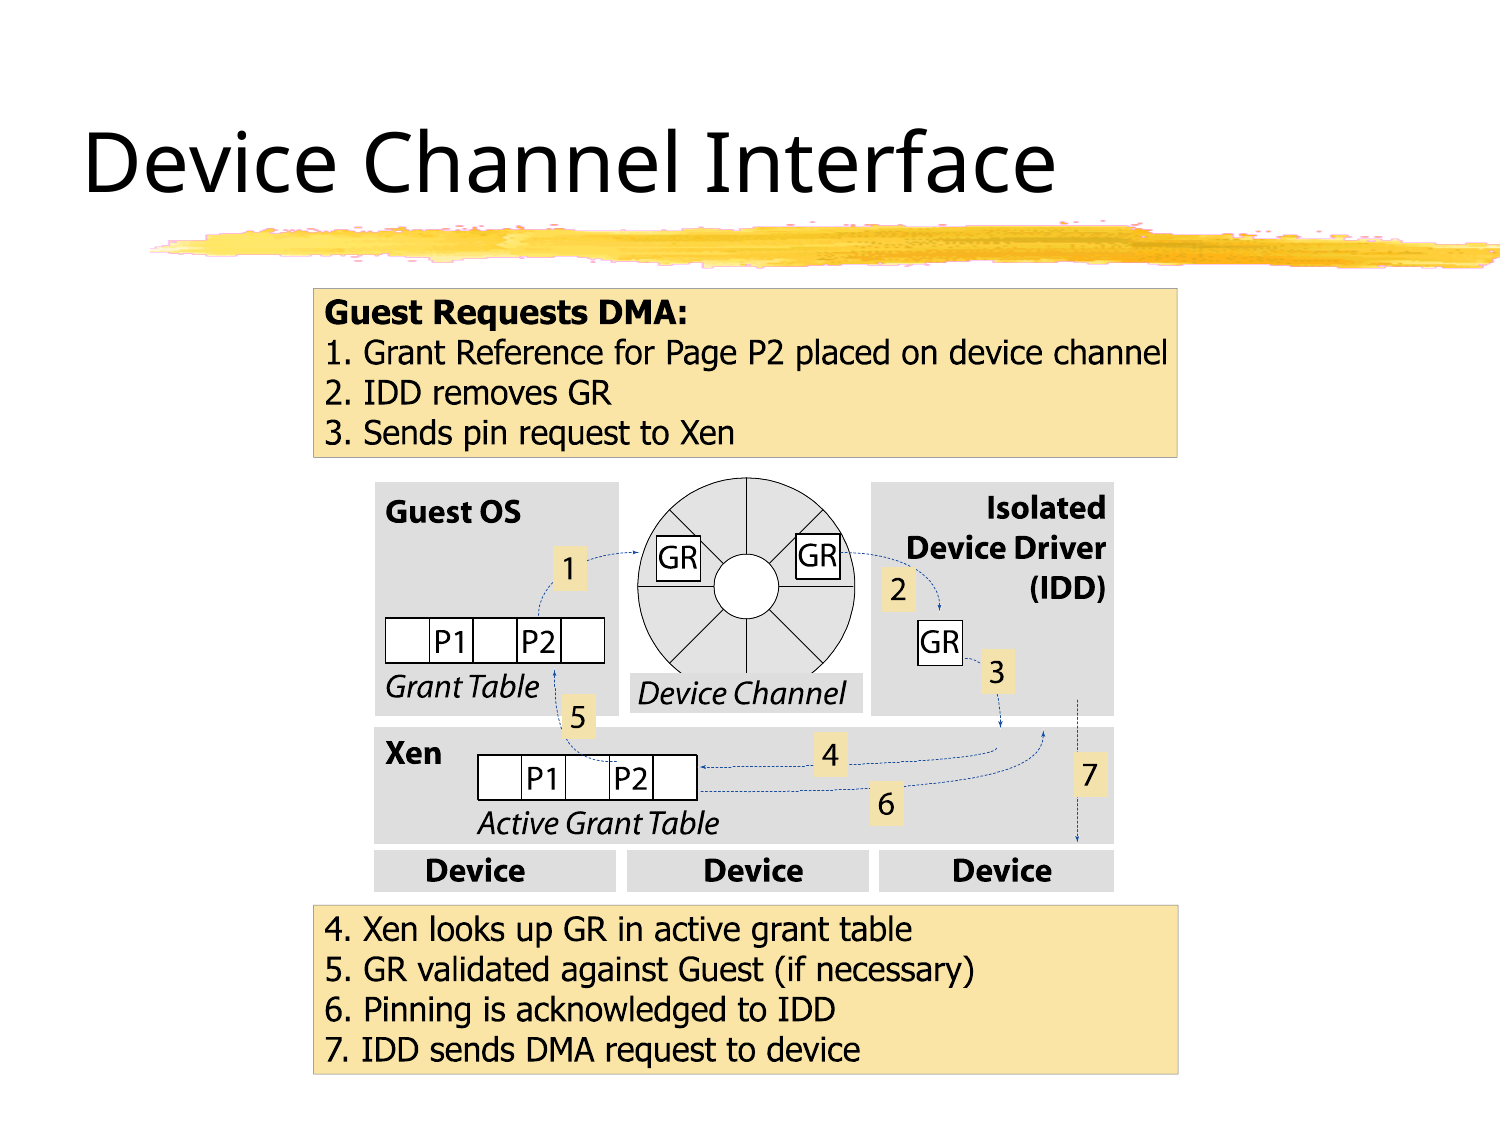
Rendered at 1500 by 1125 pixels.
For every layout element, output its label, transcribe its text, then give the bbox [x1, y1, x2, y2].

title Device Channel Interface [66, 37, 1342, 225]
picture [150, 215, 1500, 279]
picture [312, 287, 1179, 1075]
